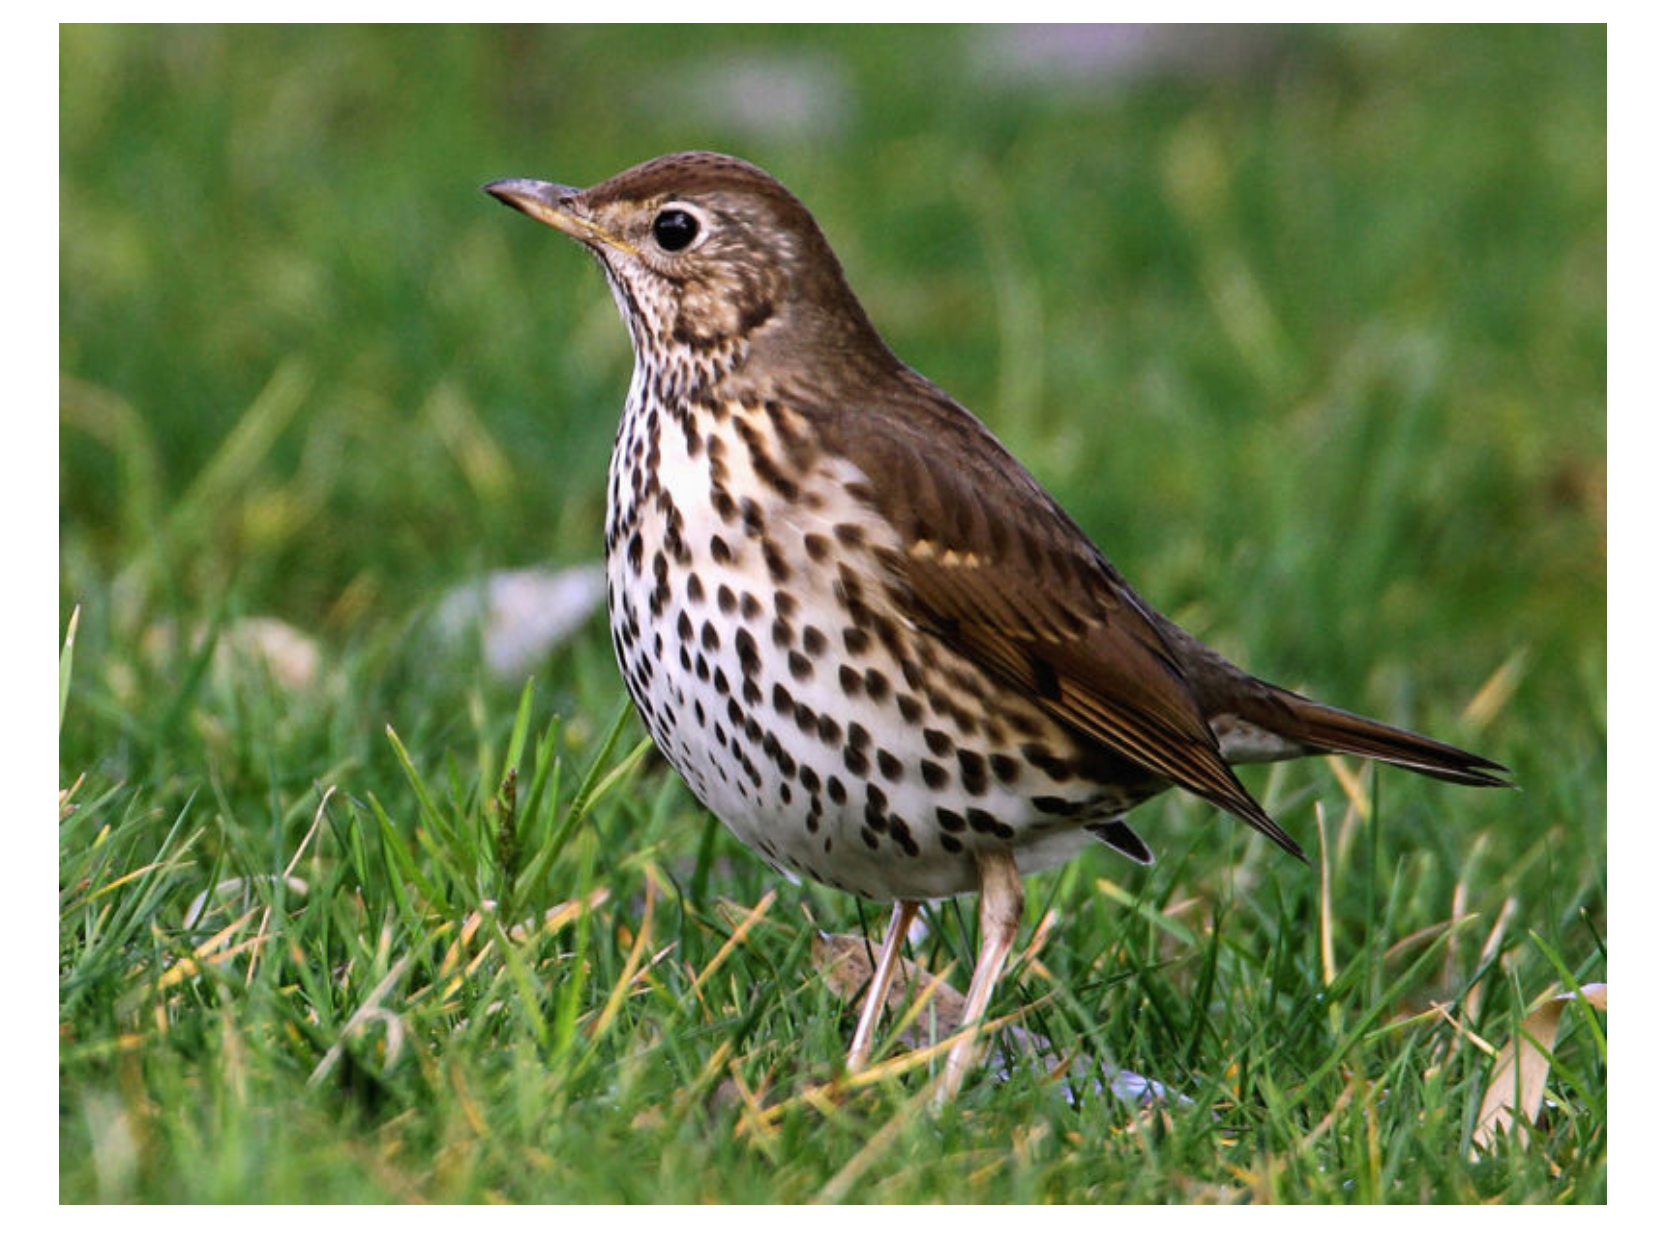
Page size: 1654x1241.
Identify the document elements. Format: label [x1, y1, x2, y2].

picture [59, 23, 1607, 1205]
